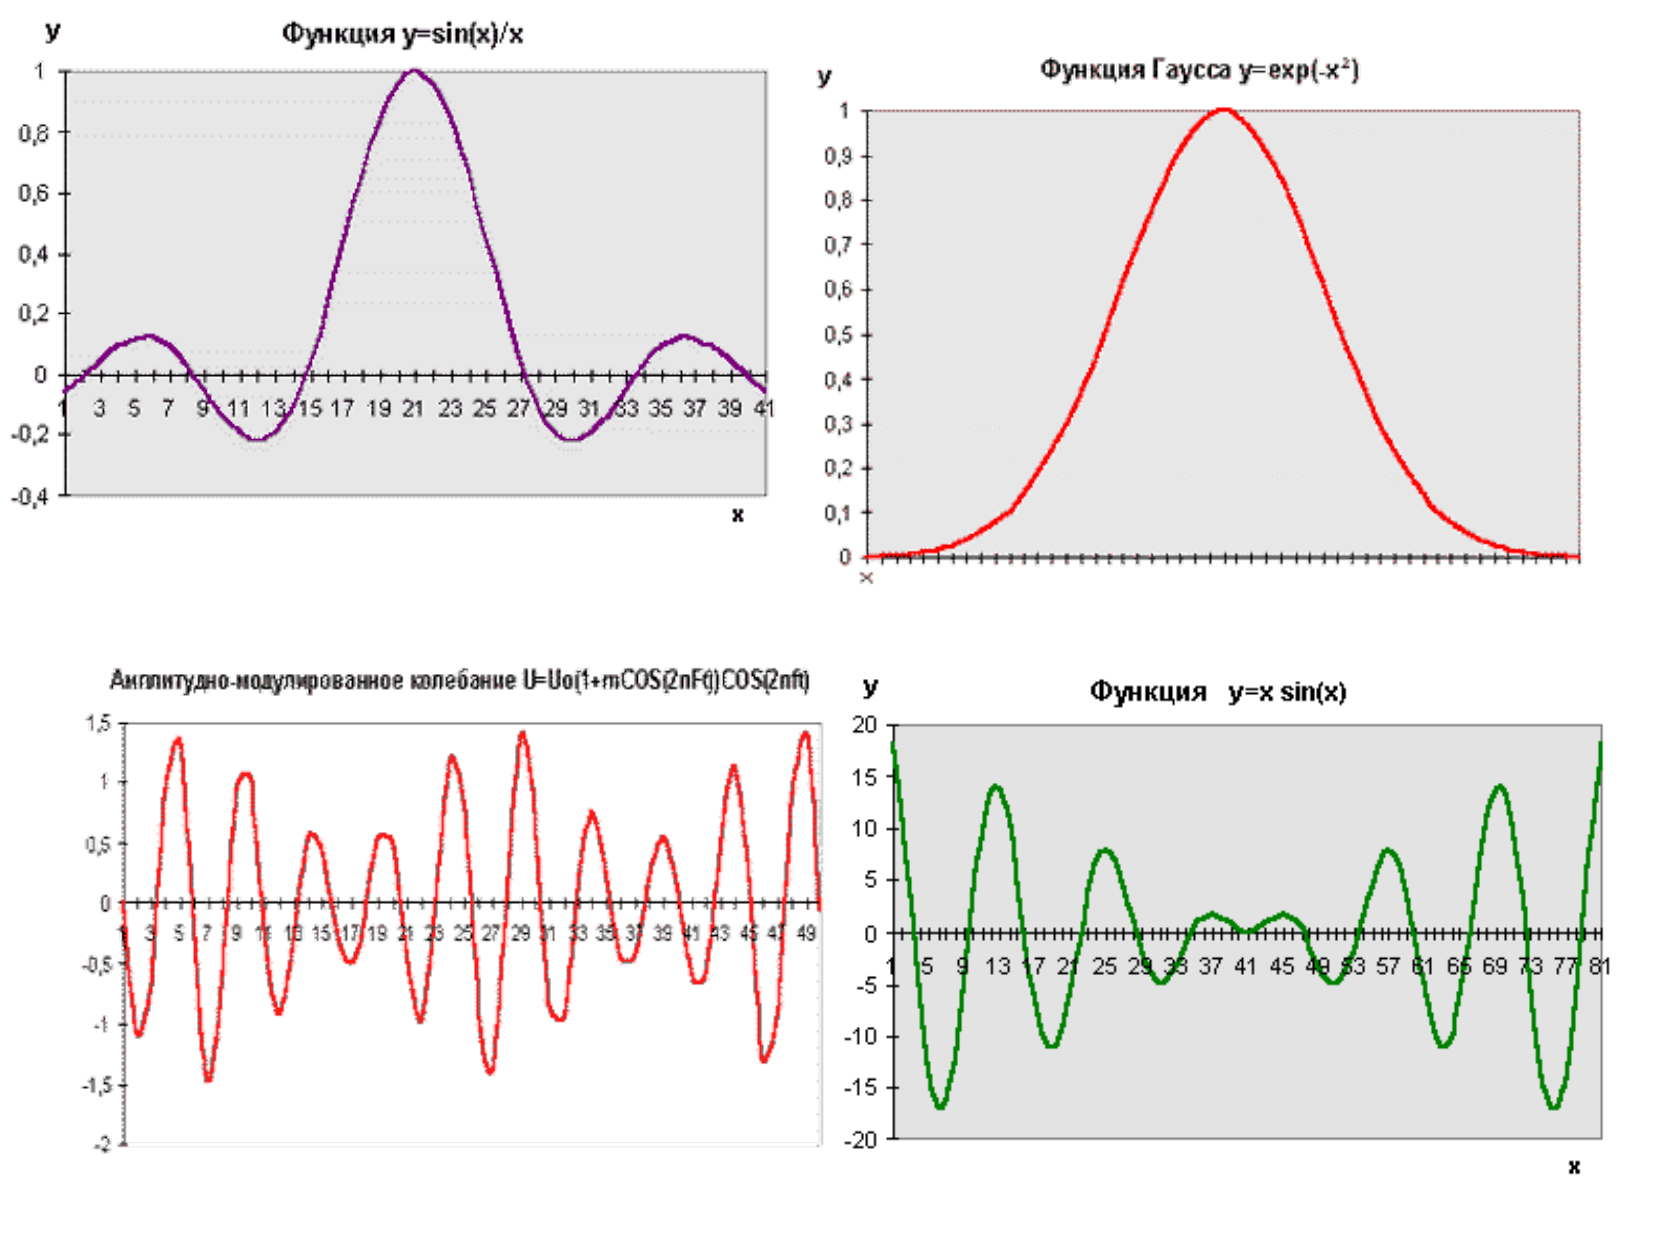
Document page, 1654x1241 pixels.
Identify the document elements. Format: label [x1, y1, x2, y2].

picture [71, 646, 1622, 1188]
picture [0, 0, 788, 533]
picture [800, 47, 1609, 593]
